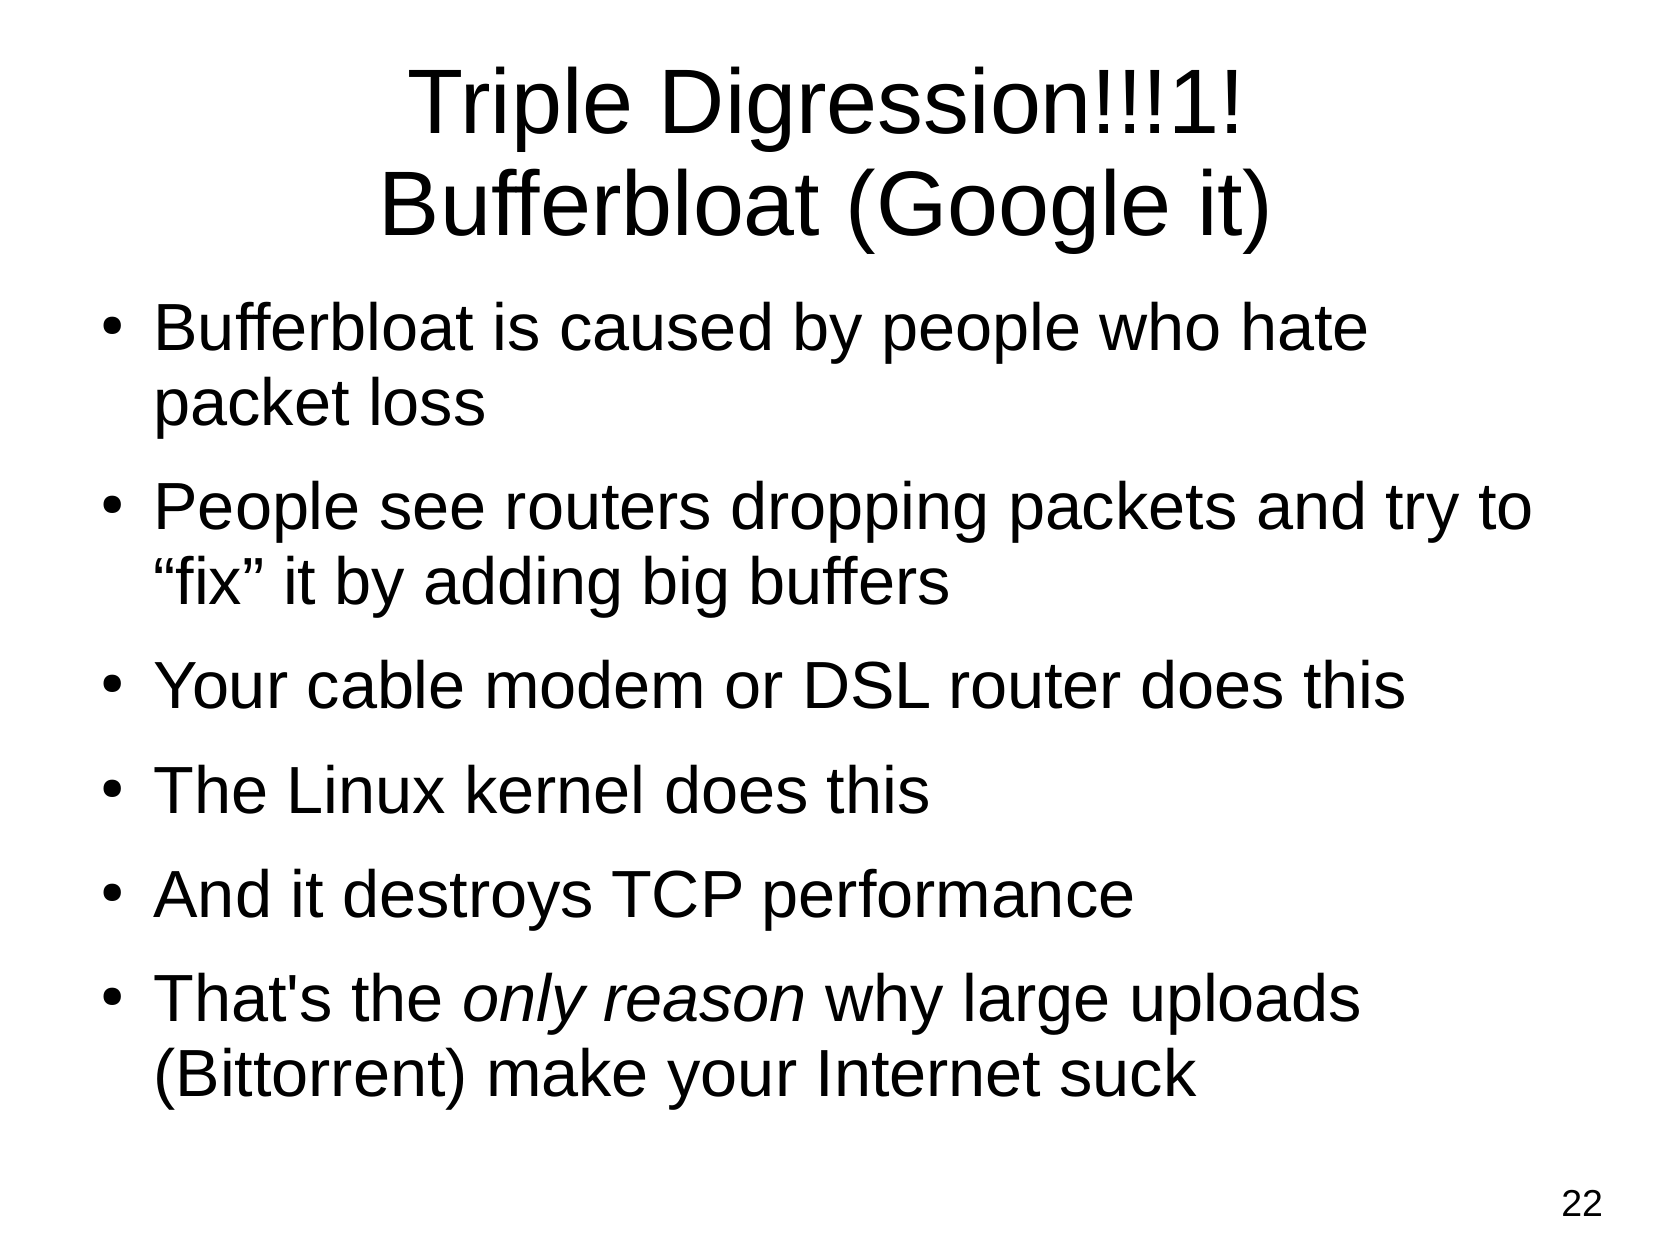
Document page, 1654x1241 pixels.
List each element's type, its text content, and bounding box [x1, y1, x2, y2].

list Bufferbloat is caused by people who hate packet loss People see routers dropping packets and try to “fix” it by adding big buffers Your cable modem or DSL router does this The Linux kernel does this And it destroys TCP performance That's the only reason why large uploads (Bittorrent) make your Internet suck [82, 290, 1571, 1109]
title Triple Digression!!!1! Bufferbloat (Google it) [82, 49, 1571, 257]
text_box 22 [1546, 1174, 1619, 1232]
